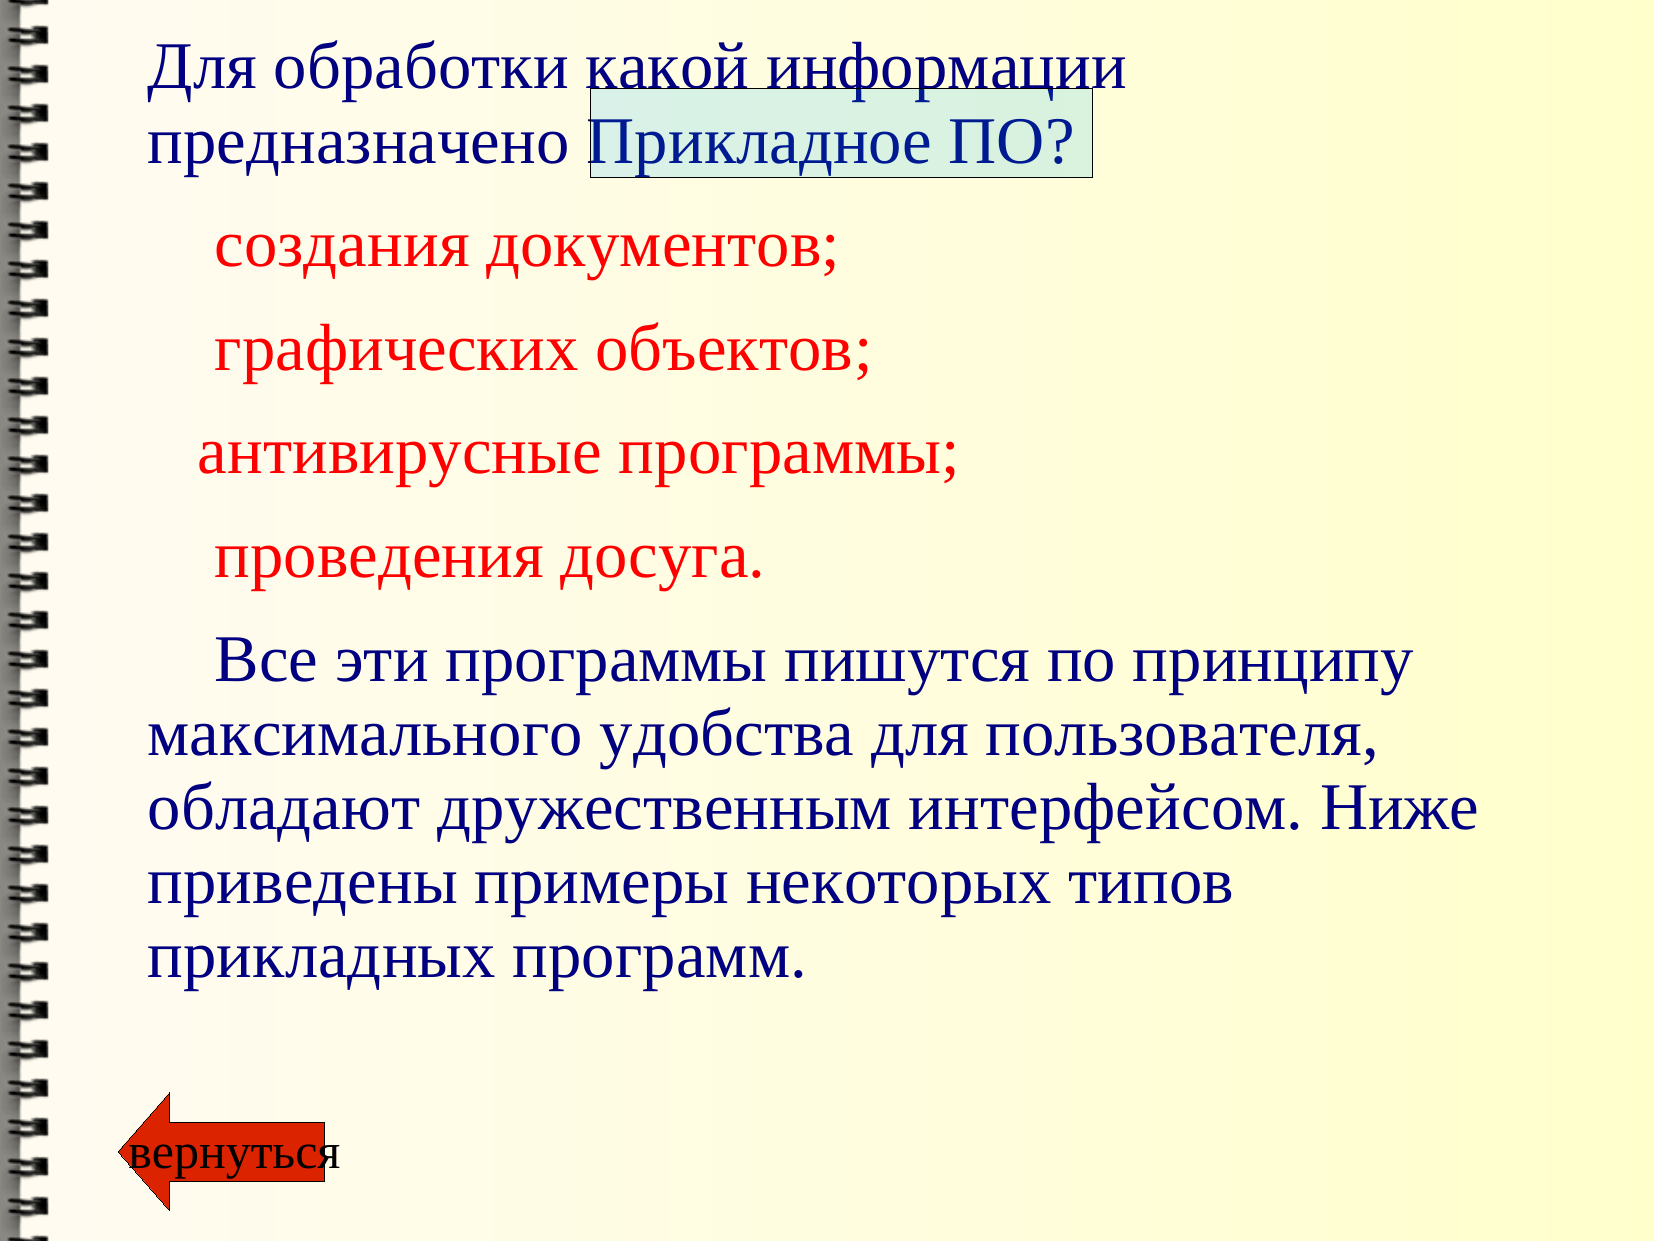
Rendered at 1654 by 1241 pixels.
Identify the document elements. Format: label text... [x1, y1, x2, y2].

text_box [590, 88, 1093, 178]
picture [0, 0, 1654, 1241]
list Для обработки какой информации предназначено Прикладное ПО? создания документов; графических объектов; антивирусные программы; проведения досуга. Все эти программы пишутся по принципу максимального удобства для пользователя, обладают дружественным интерфейсом. Ниже приведены примеры некоторых типов прикладных программ. [147, 29, 1560, 992]
text_box вернуться [118, 1092, 325, 1211]
